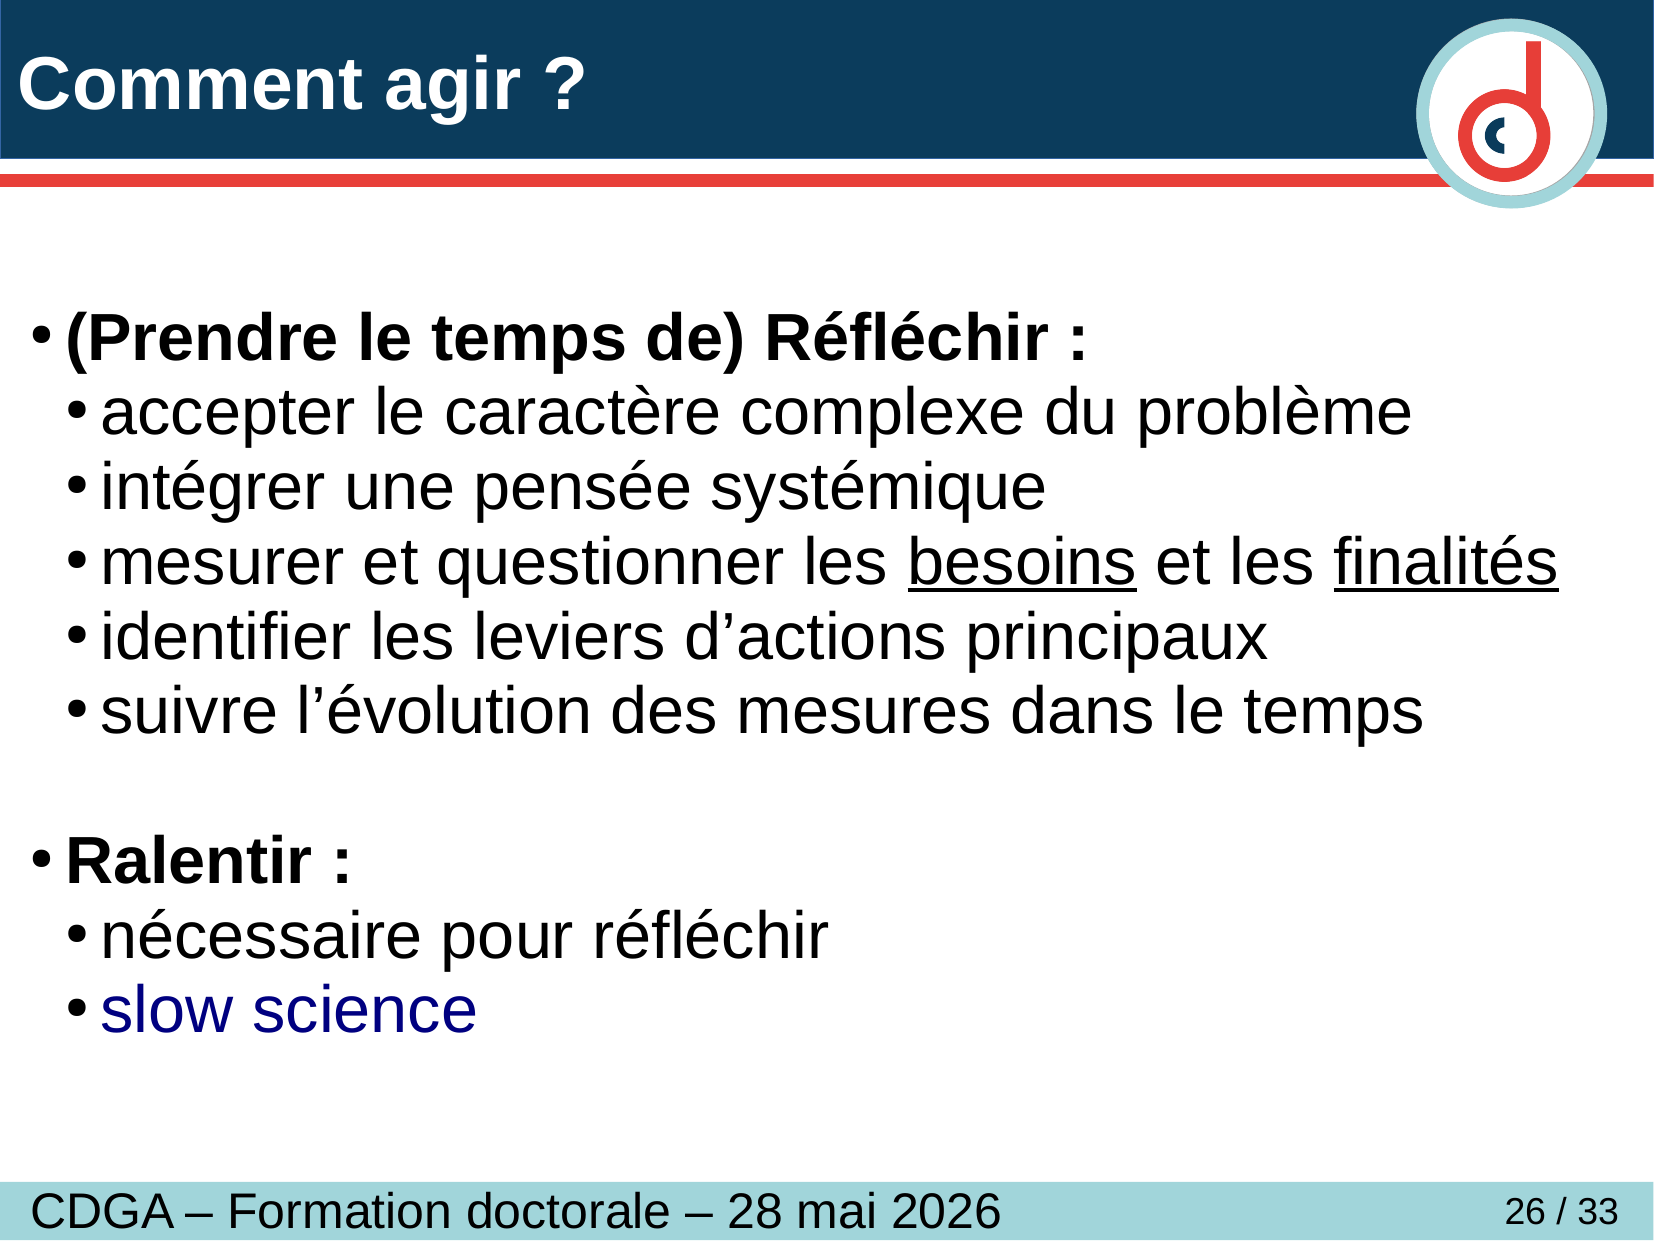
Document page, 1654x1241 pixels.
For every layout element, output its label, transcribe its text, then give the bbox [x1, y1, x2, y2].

title Comment agir ? [17, 11, 1412, 159]
subtitle (Prendre le temps de) Réfléchir : accepter le caractère complexe du problème intégrer une pensée systémique mesurer et questionner les besoins et les finalités identifier les leviers d’actions principaux suivre l’évolution des mesures dans le temps Ralentir : nécessaire pour réfléchir slow science [29, 150, 1625, 1197]
